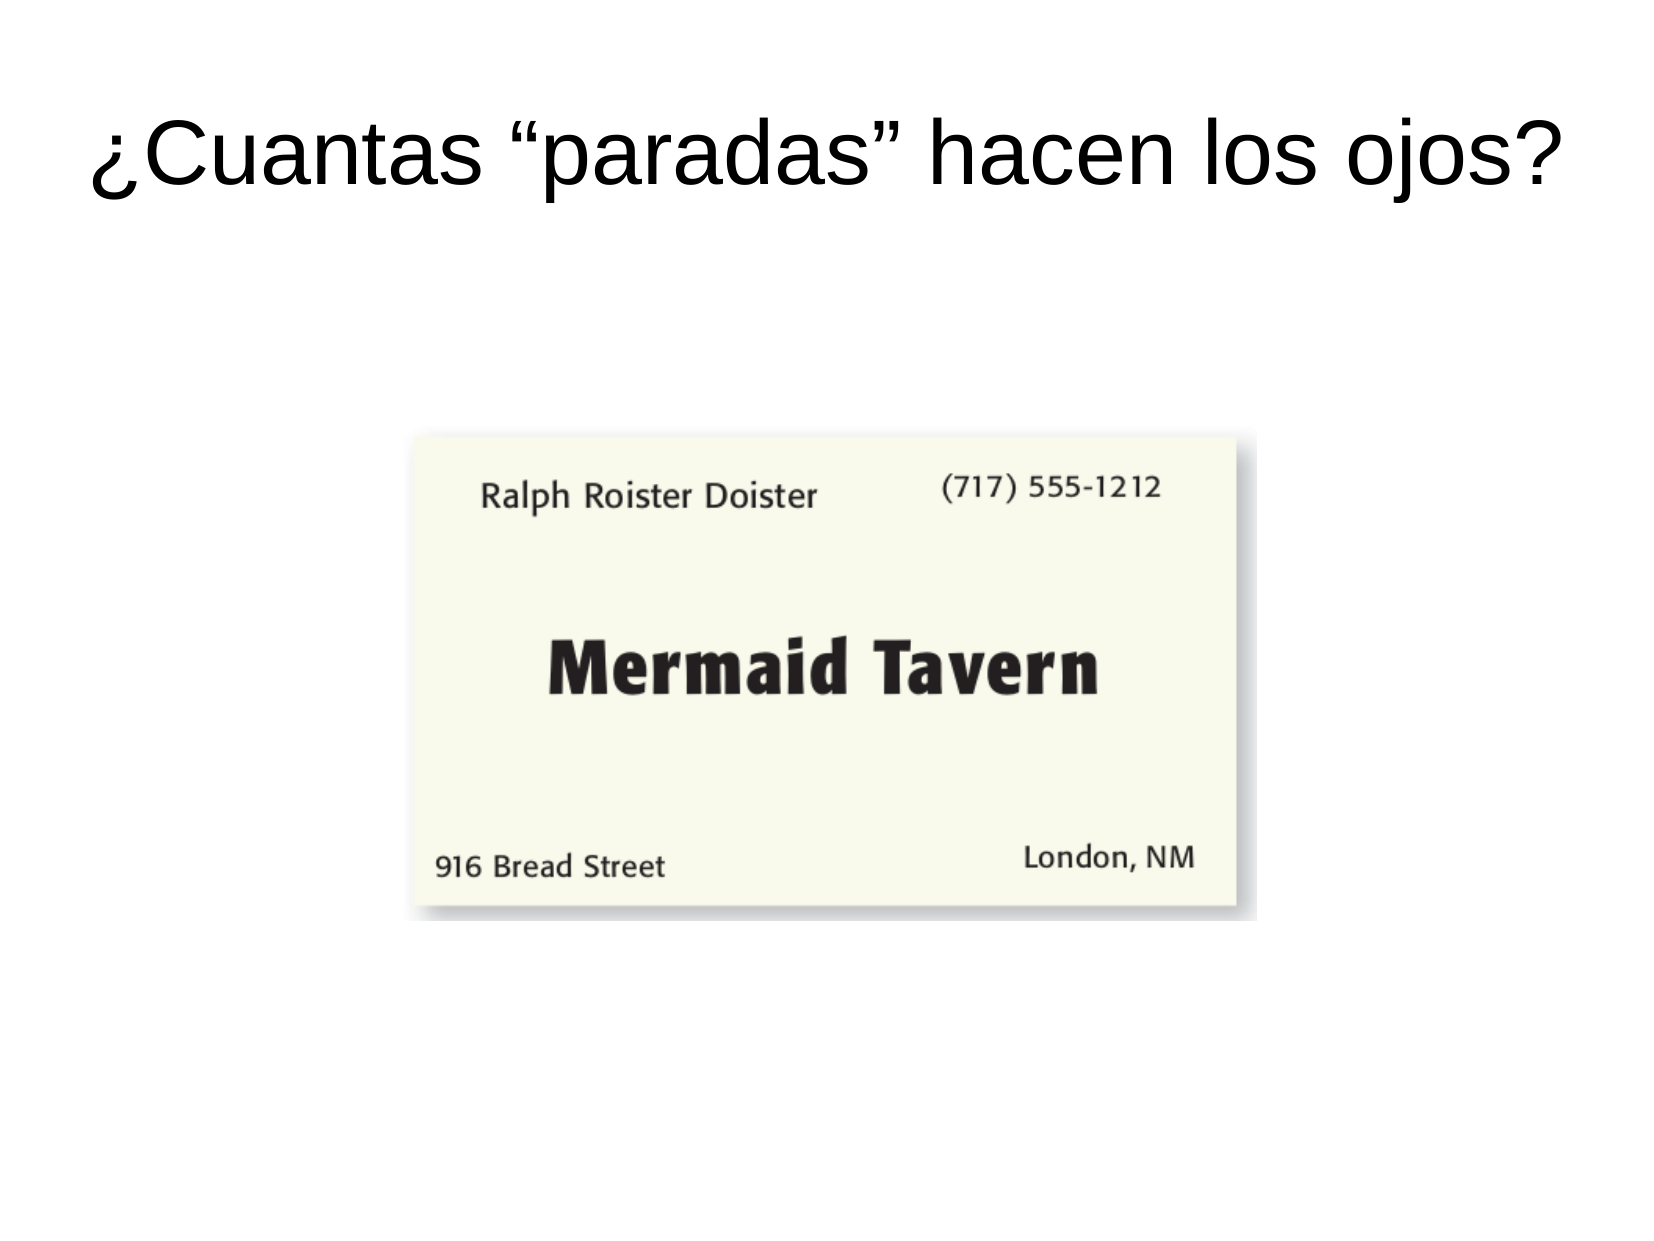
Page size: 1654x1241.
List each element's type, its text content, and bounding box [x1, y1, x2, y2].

picture [399, 422, 1257, 921]
title ¿Cuantas “paradas” hacen los ojos? [82, 49, 1571, 257]
